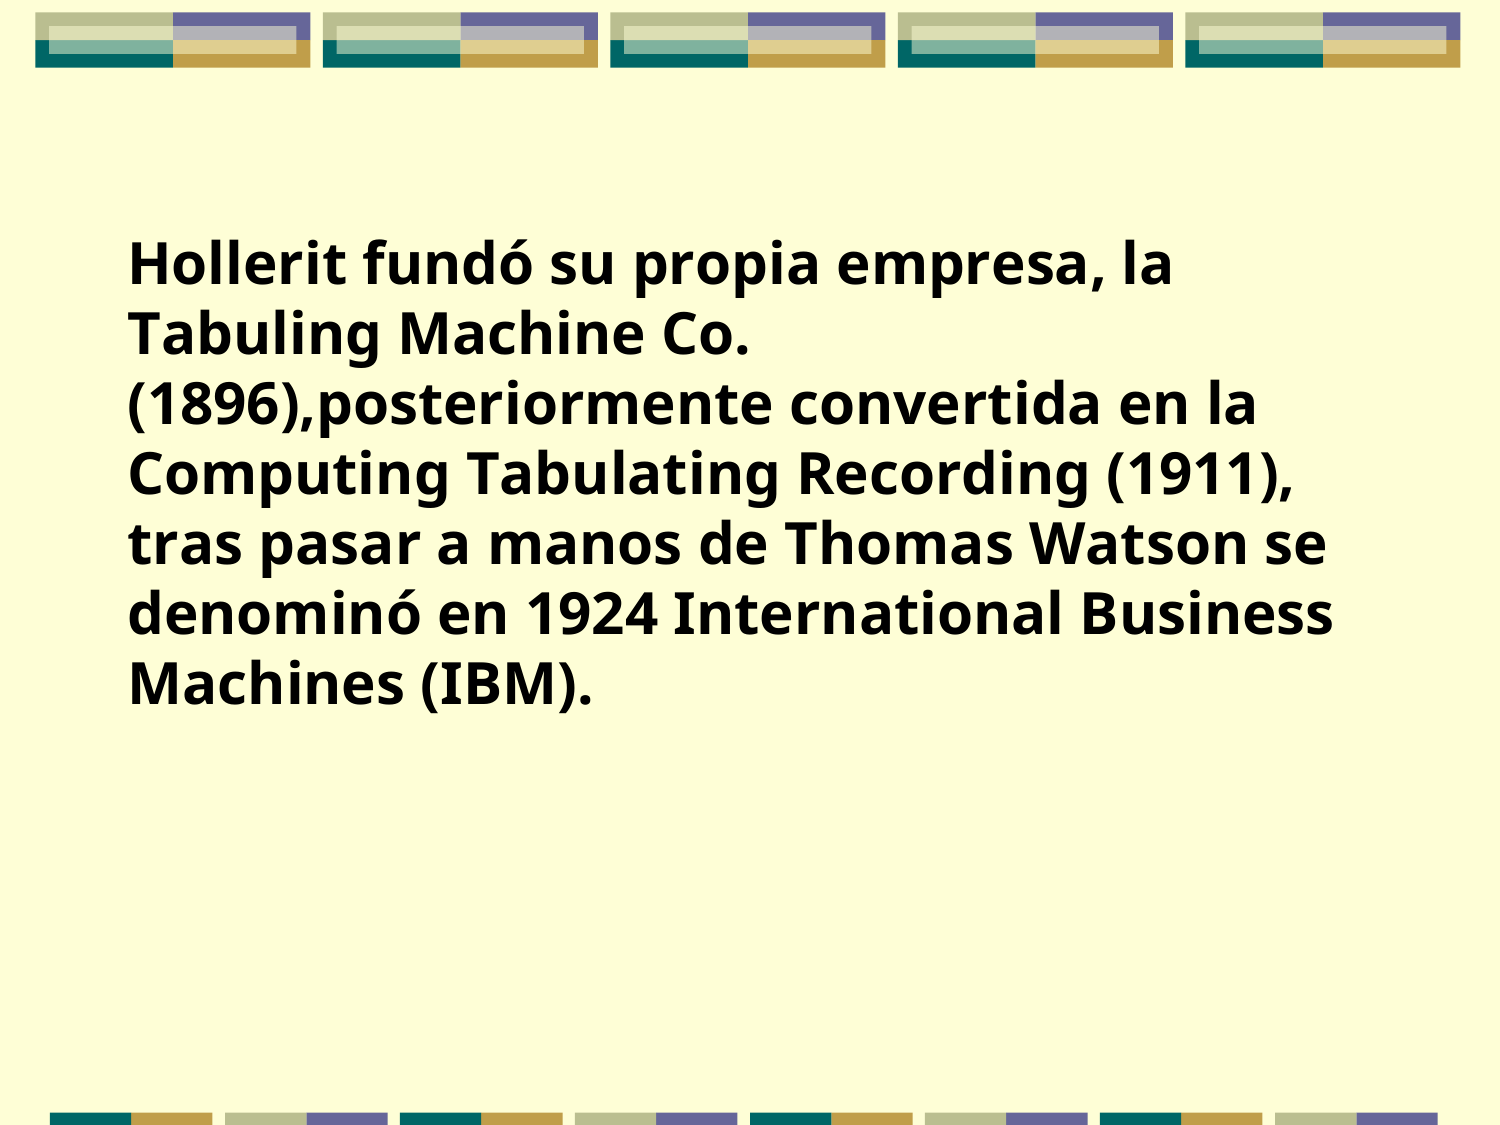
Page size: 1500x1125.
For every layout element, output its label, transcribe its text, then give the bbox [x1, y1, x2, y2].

title Hollerit fundó su propia empresa, la Tabuling Machine Co. (1896),posteriormente convertida en la Computing Tabulating Recording (1911), tras pasar a manos de Thomas Watson se denominó en 1924 International Business Machines (IBM). [112, 412, 1388, 600]
